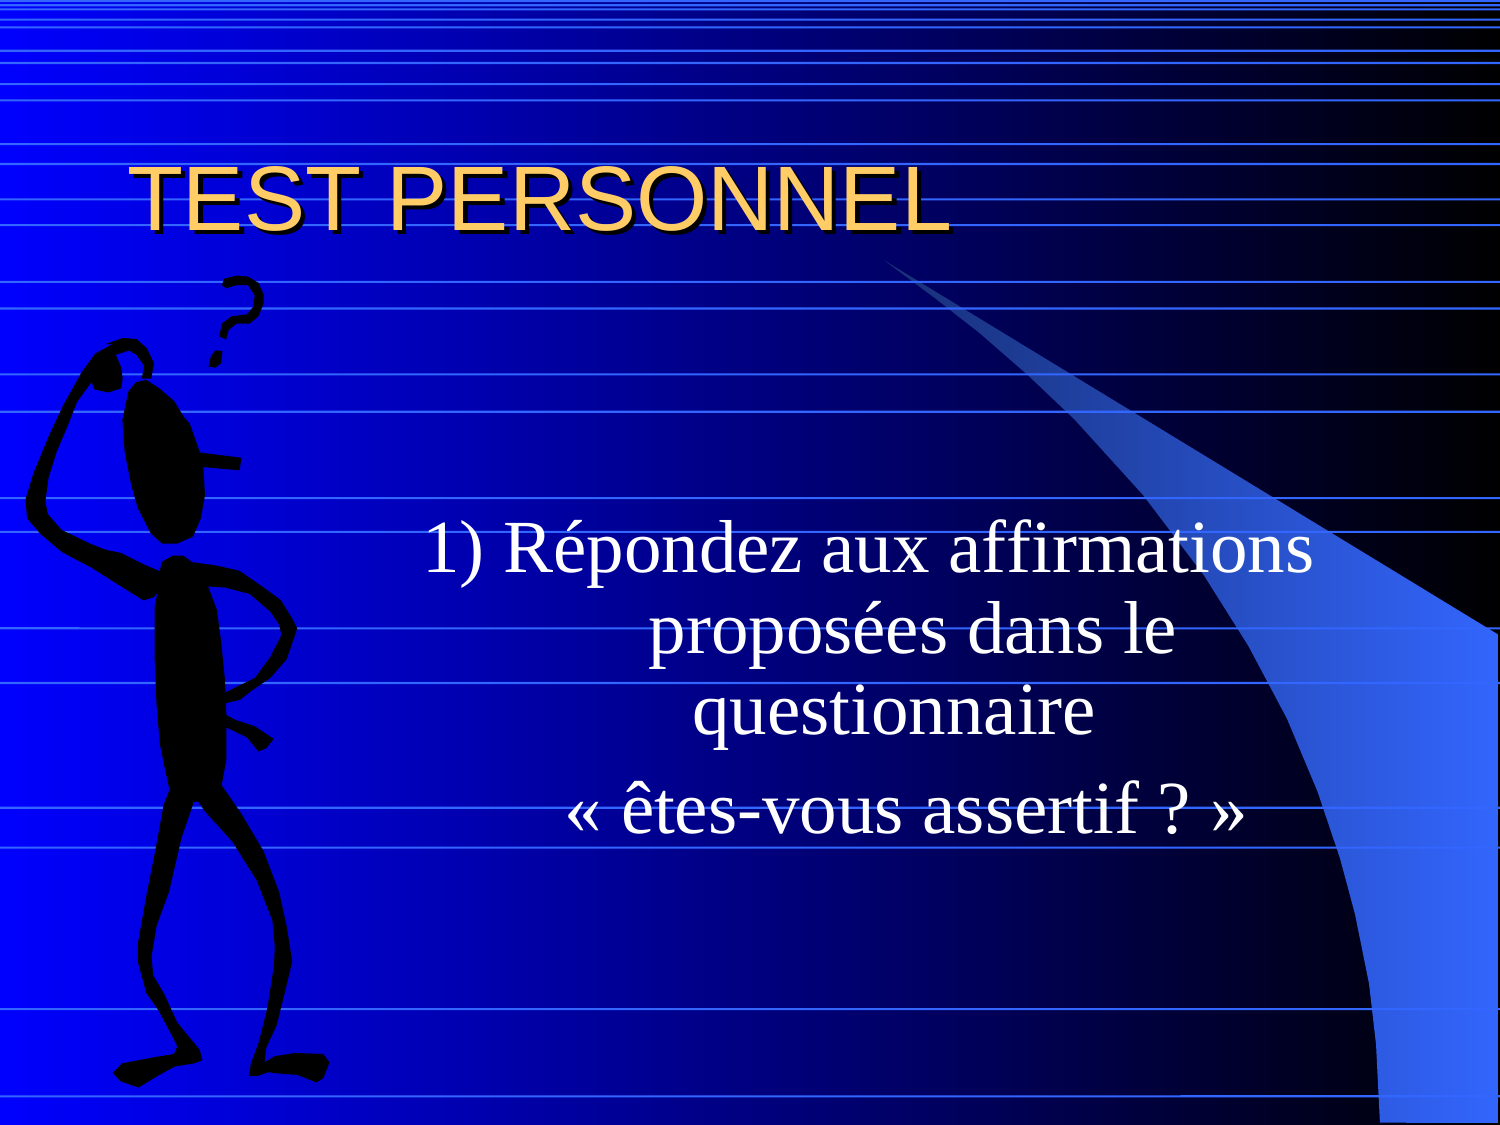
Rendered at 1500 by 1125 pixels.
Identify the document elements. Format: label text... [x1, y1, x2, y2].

picture [24, 275, 330, 1088]
list 1) Répondez aux affirmations proposées dans le questionnaire « êtes-vous assertif ? » [350, 312, 1388, 988]
title TEST PERSONNEL [111, 99, 1438, 288]
